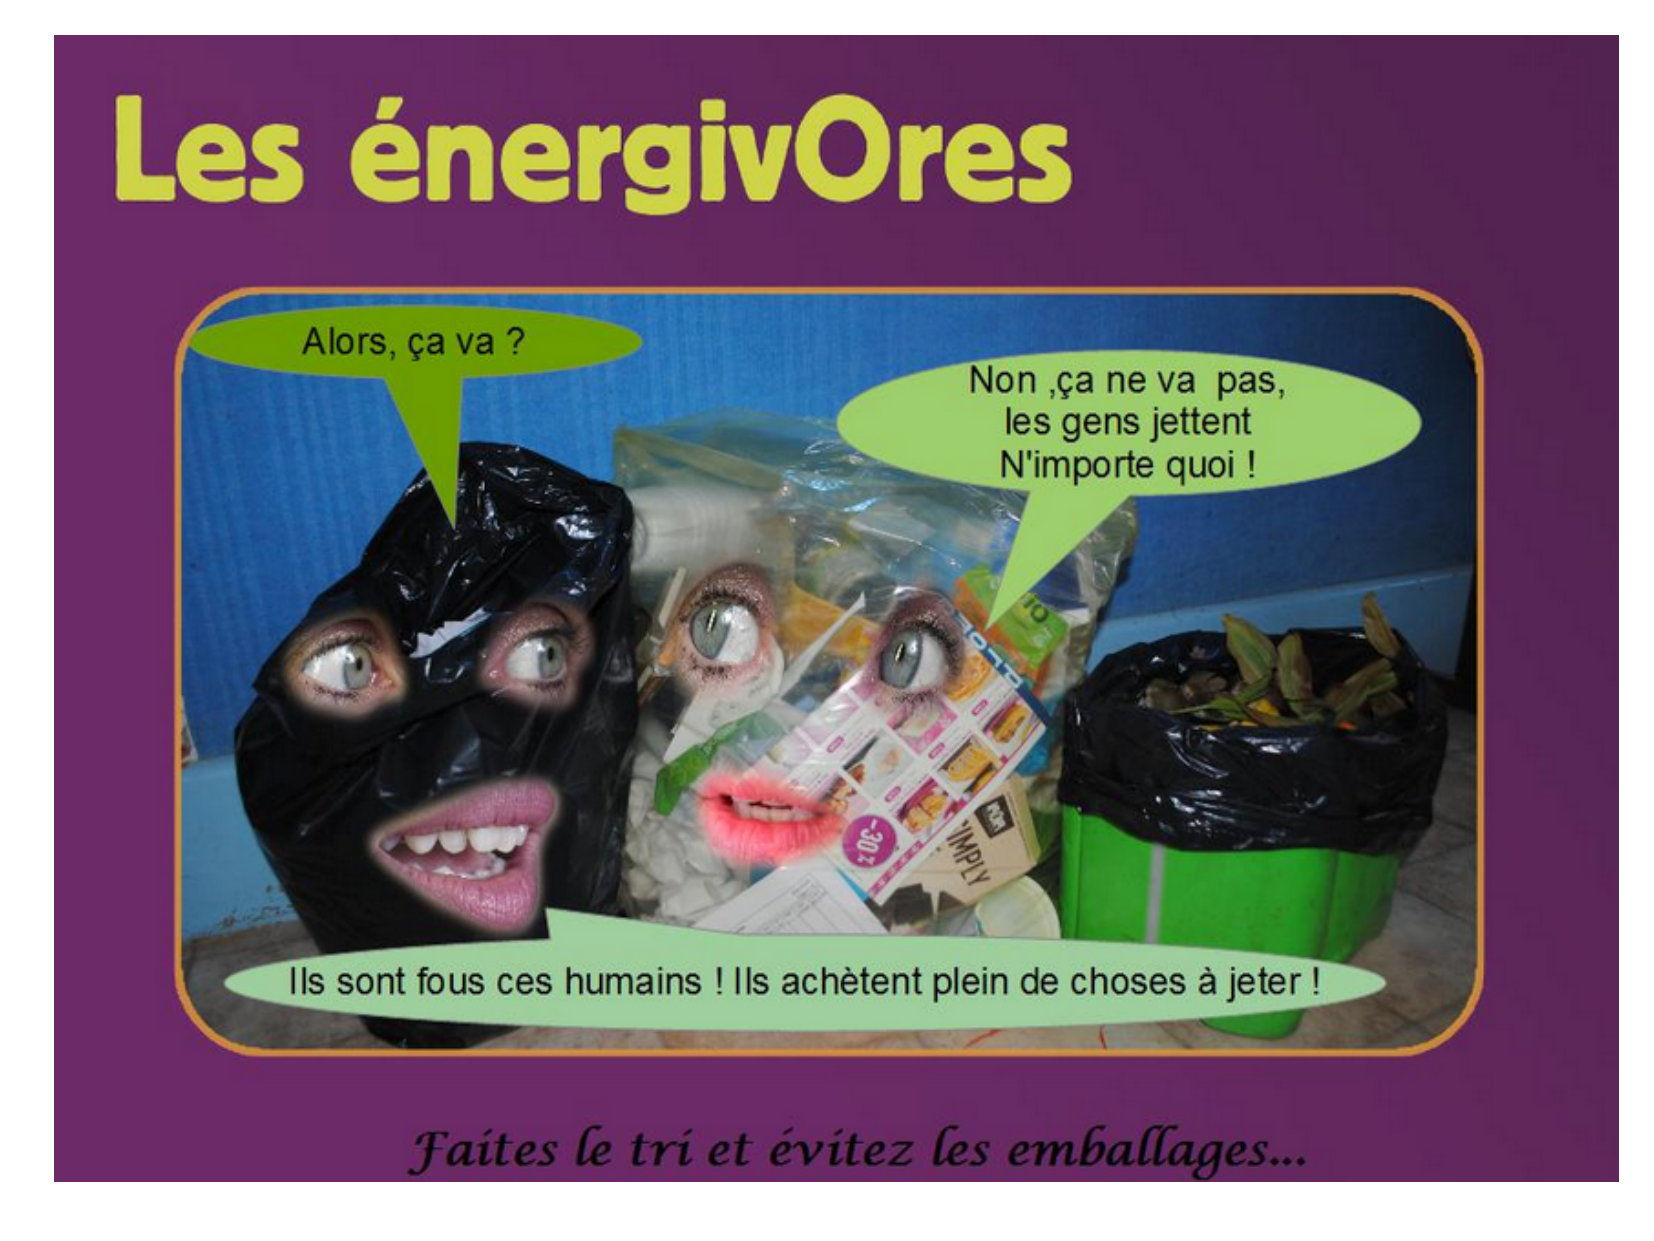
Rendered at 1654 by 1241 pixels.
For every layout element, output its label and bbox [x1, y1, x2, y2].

picture [54, 35, 1619, 1182]
